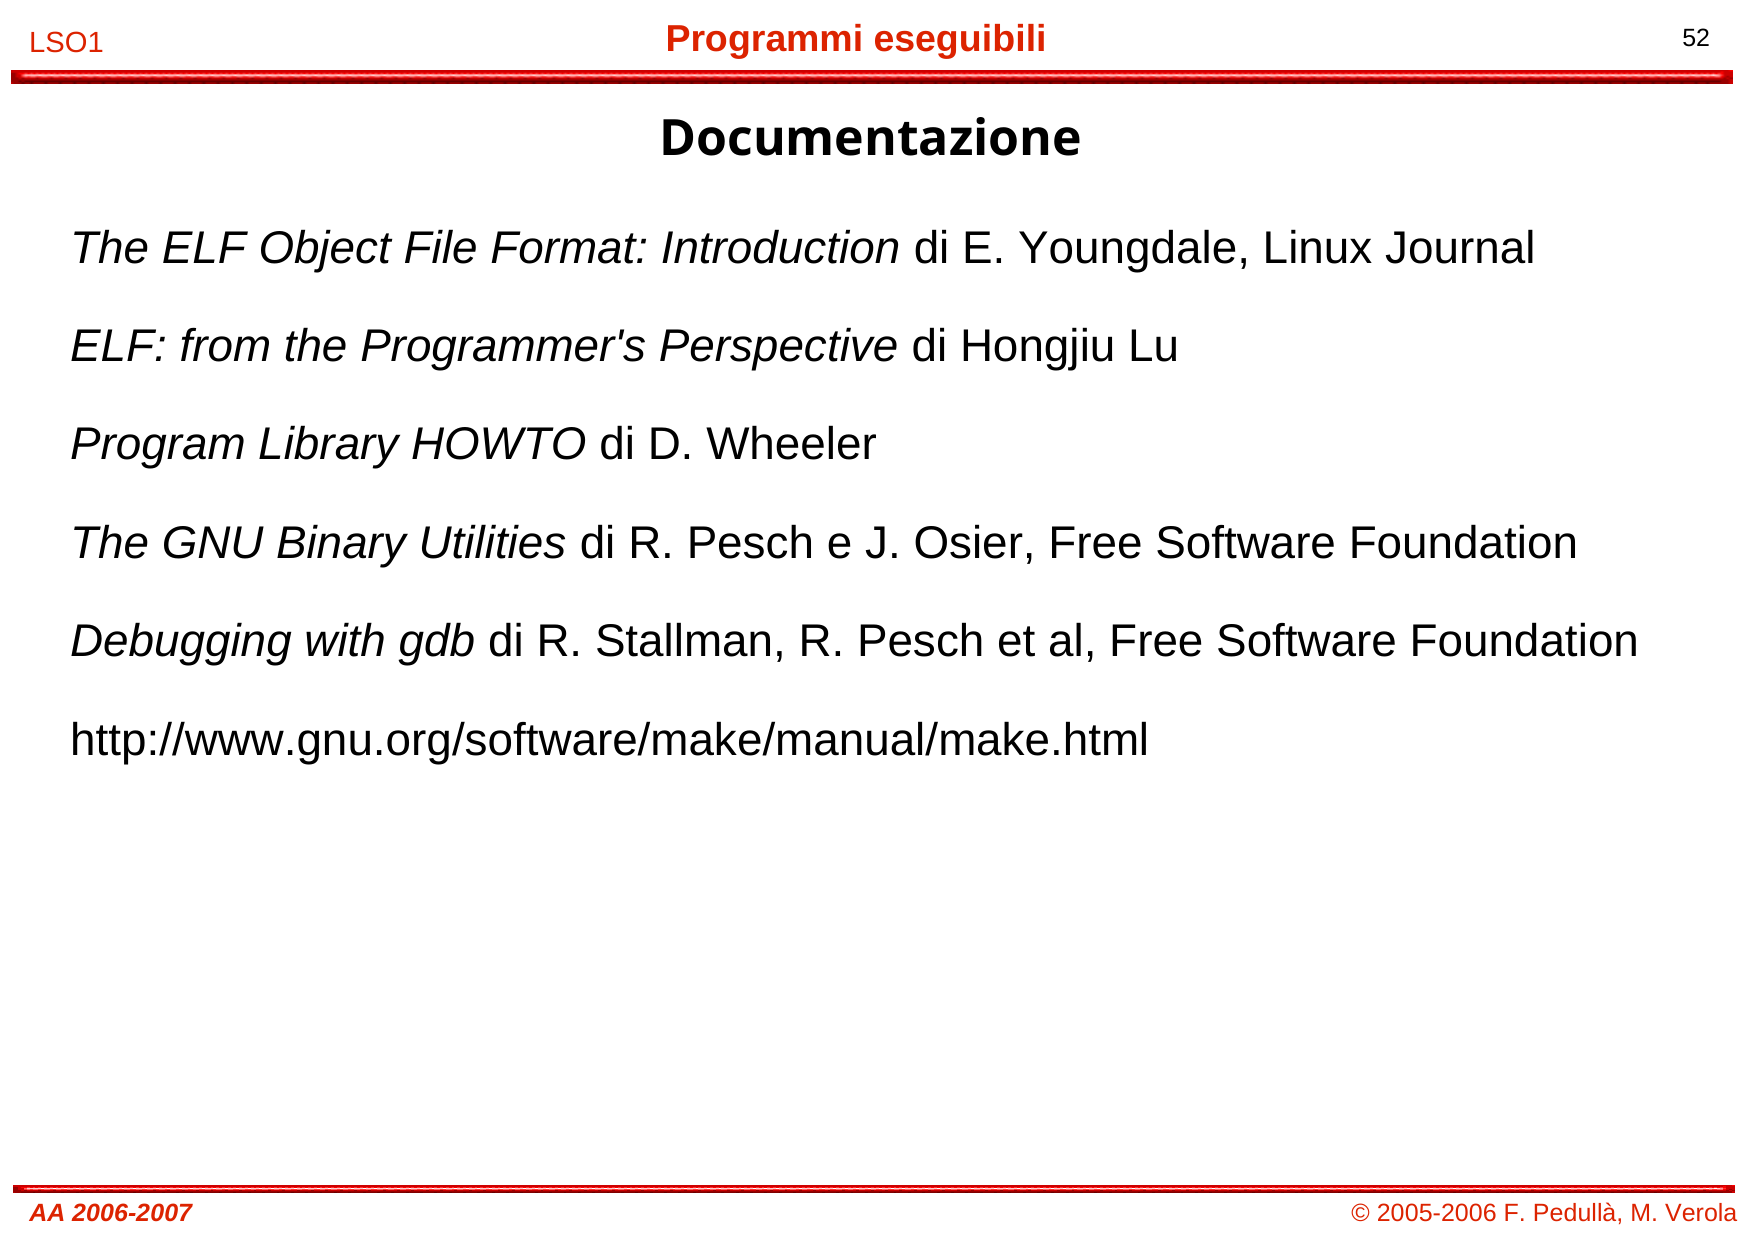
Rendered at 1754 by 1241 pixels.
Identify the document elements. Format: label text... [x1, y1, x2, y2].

picture [11, 70, 1733, 84]
picture [13, 1185, 1735, 1193]
title Documentazione [555, 90, 1186, 186]
list The ELF Object File Format: Introduction di E. Youngdale, Linux Journal ELF: from the Programmer's Perspective di Hongjiu Lu Program Library HOWTO di D. Wheeler The GNU Binary Utilities di R. Pesch e J. Osier, Free Software Foundation Debugging with gdb di R. Stallman, R. Pesch et al, Free Software Foundation http://www.gnu.org/software/make/manual/make.html [70, 218, 1708, 1174]
